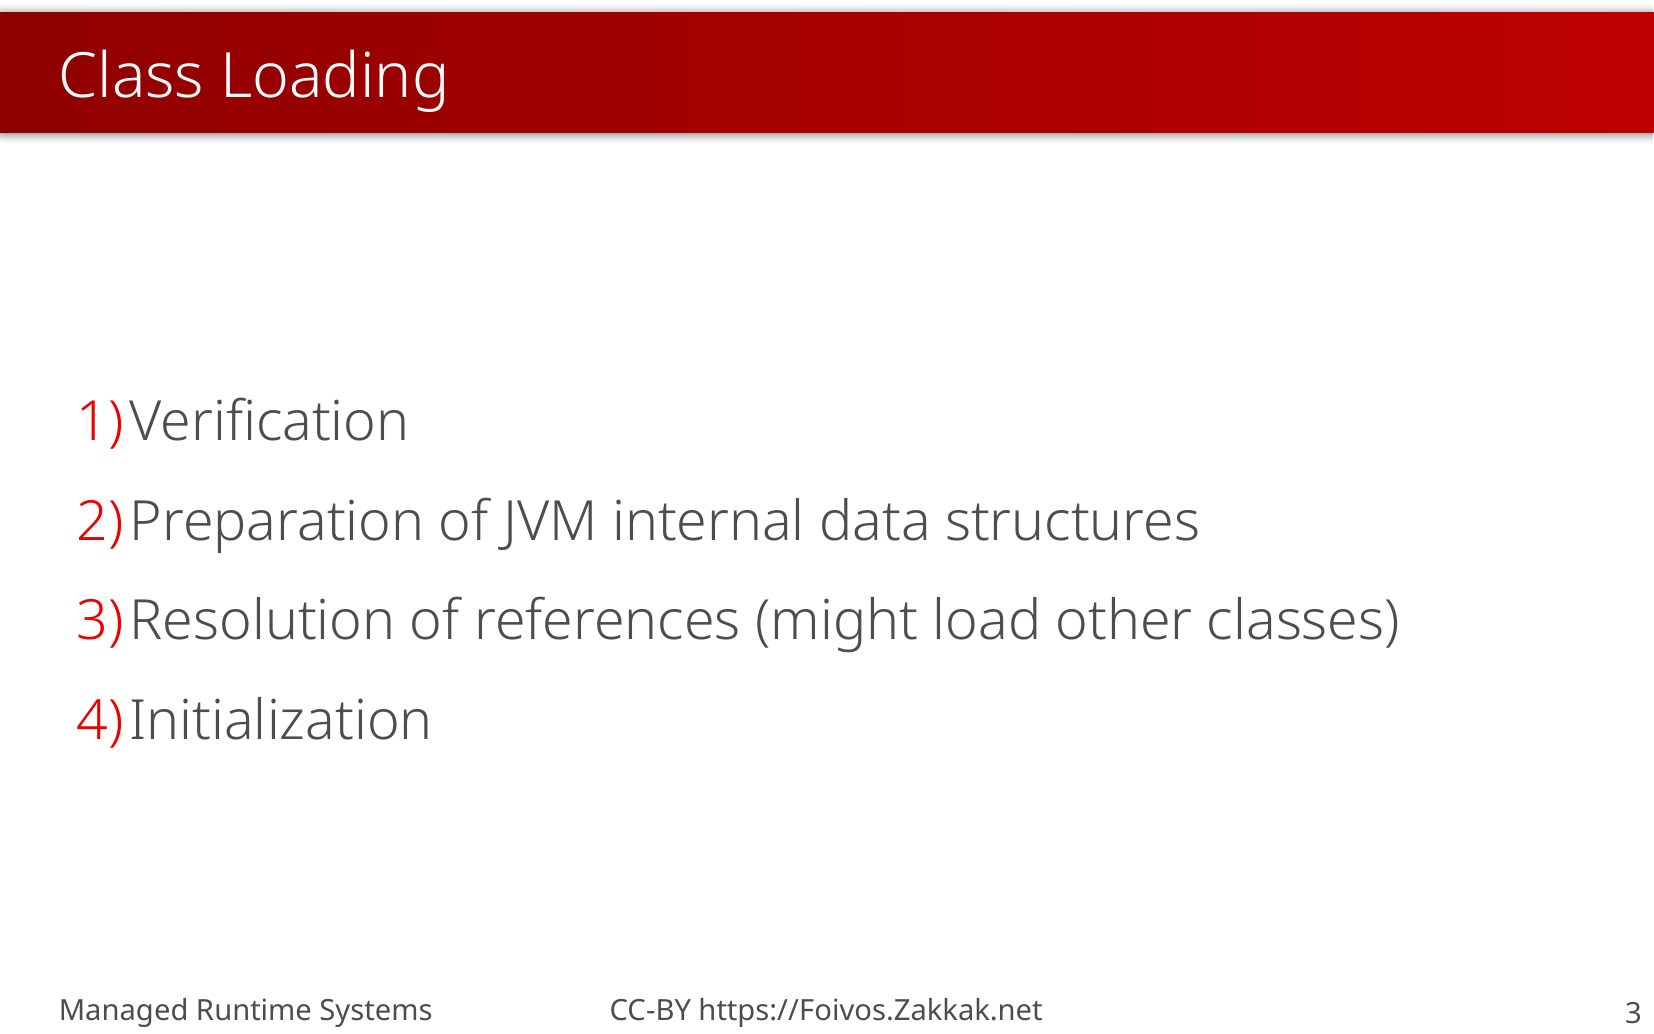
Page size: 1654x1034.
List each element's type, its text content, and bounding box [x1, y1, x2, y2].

title Class Loading [58, 7, 1329, 139]
list Verification Preparation of JVM internal data structures Resolution of references (might load other classes) Initialization [58, 177, 1594, 960]
